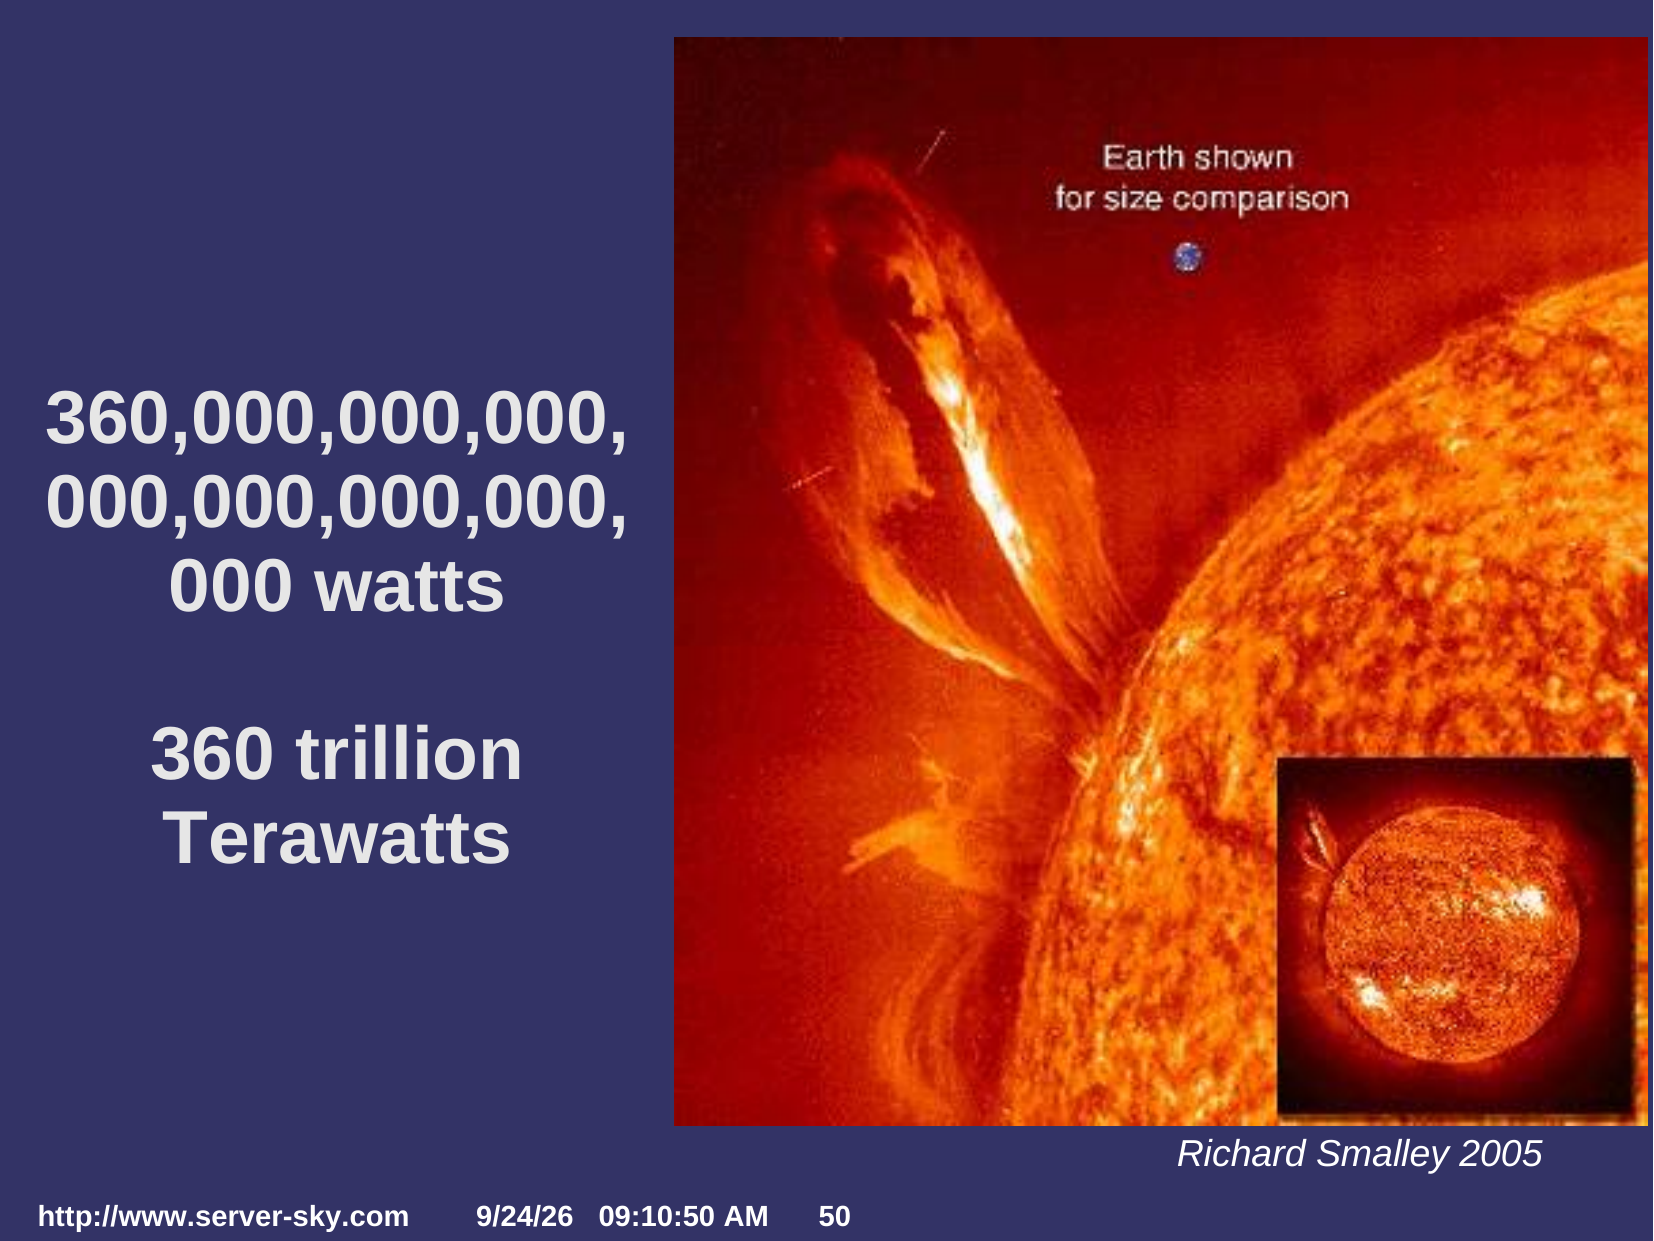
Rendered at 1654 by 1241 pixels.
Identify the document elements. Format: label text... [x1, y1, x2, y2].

text_box Richard Smalley 2005 [1162, 1125, 1636, 1201]
title 360,000,000,000,000,000,000,000,000 watts 360 trillion Terawatts [37, 37, 638, 1013]
picture [674, 37, 1648, 1126]
